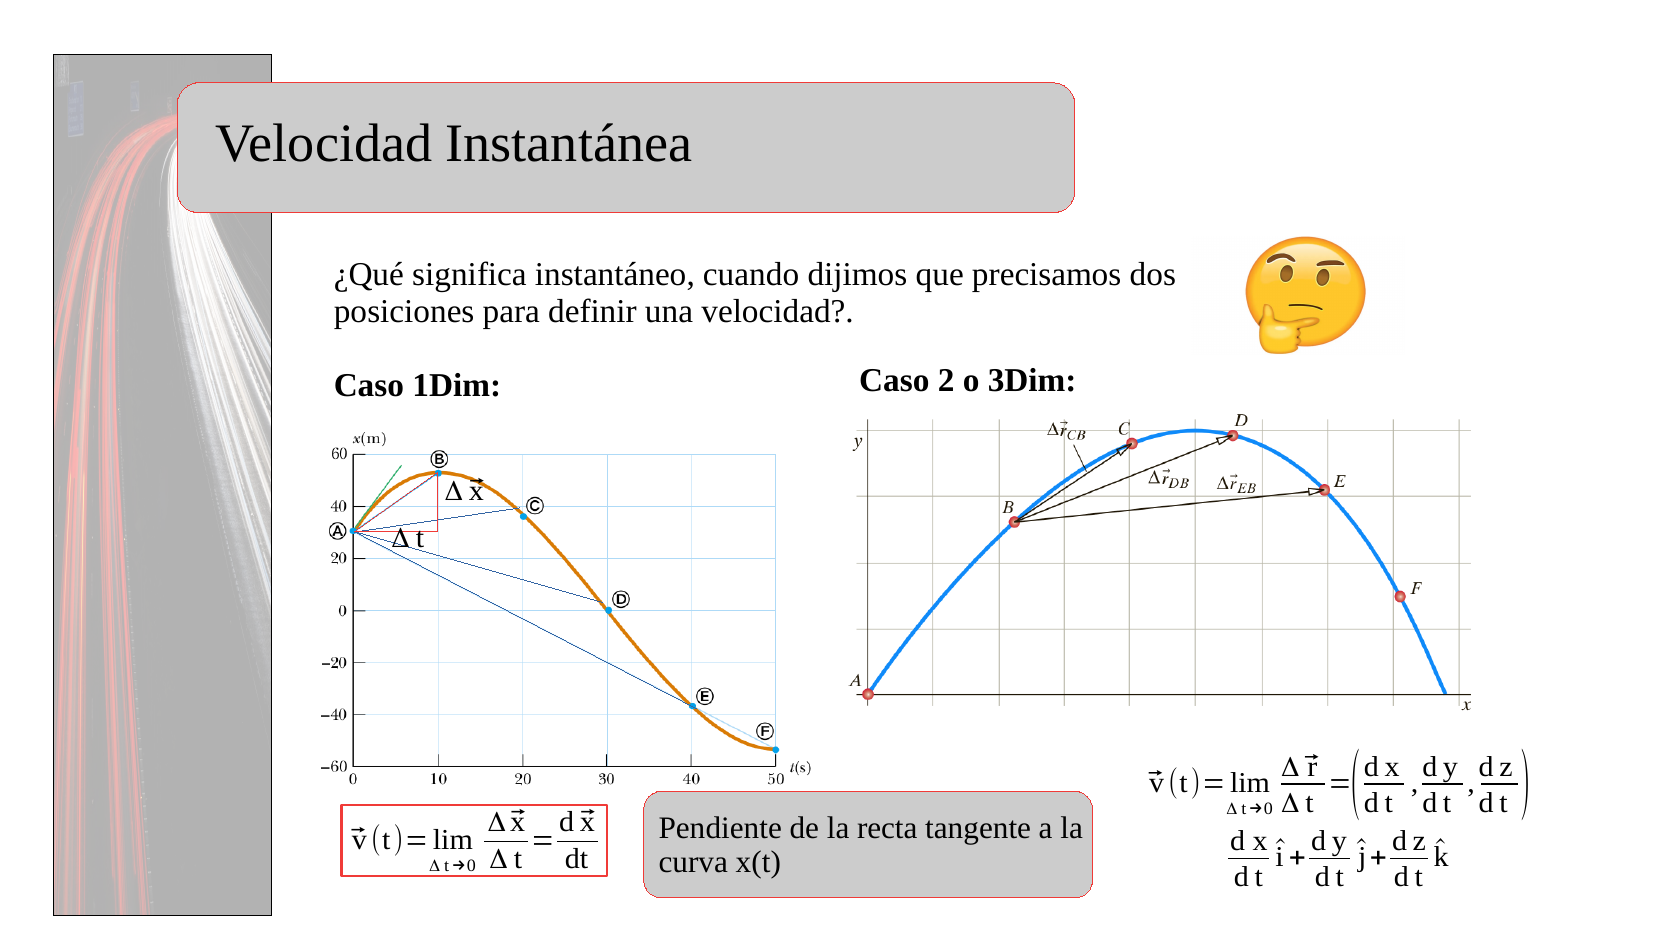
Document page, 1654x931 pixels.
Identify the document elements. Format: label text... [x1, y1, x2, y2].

picture [843, 413, 1480, 717]
text_box [177, 82, 1075, 213]
chart [437, 475, 493, 508]
picture [53, 54, 272, 916]
text_box Velocidad Instantánea [200, 106, 1040, 182]
text_box Pendiente de la recta tangente a la curva x(t) [643, 803, 1105, 910]
chart [1139, 747, 1539, 893]
chart [383, 522, 434, 555]
picture [318, 425, 818, 792]
text_box Caso 2 o 3Dim: [844, 354, 1093, 407]
text_box [644, 791, 1092, 803]
picture [1191, 236, 1405, 355]
chart [342, 806, 607, 876]
text_box ¿Qué significa instantáneo, cuando dijimos que precisamos dos posiciones para definir una velocidad?. Caso 1Dim: [318, 248, 1217, 411]
